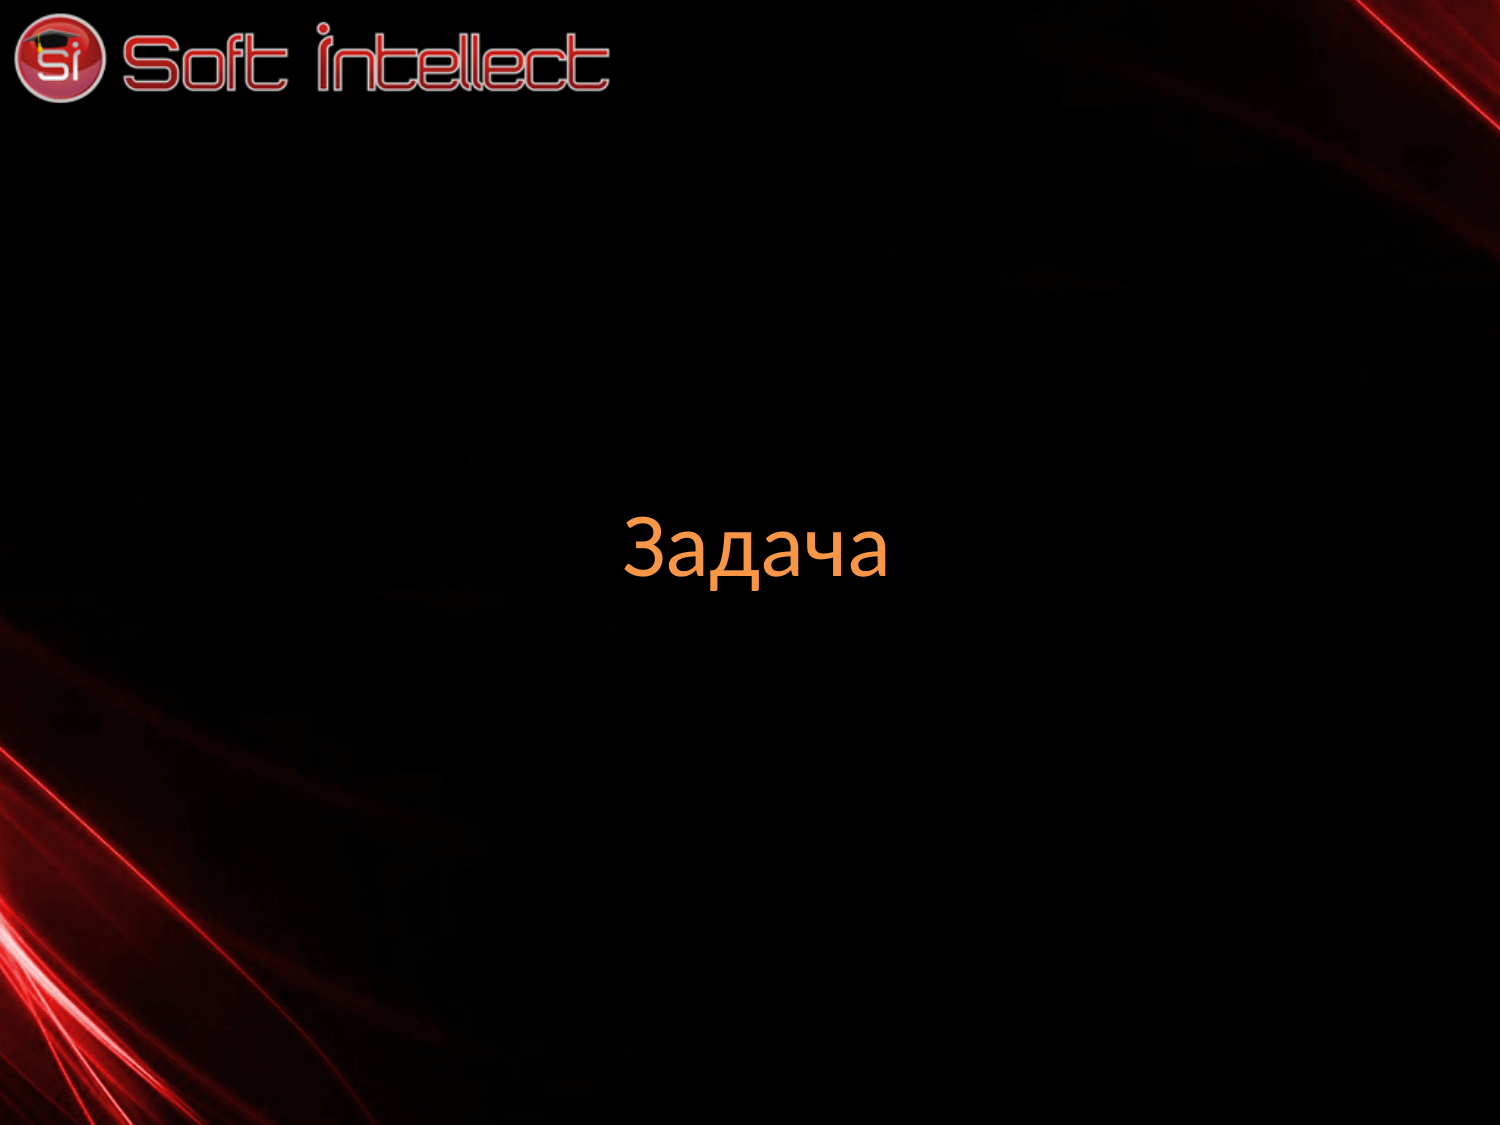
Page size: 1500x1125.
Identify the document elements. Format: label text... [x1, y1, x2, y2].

picture [0, 0, 1500, 1125]
text_box Задача [119, 419, 1395, 660]
